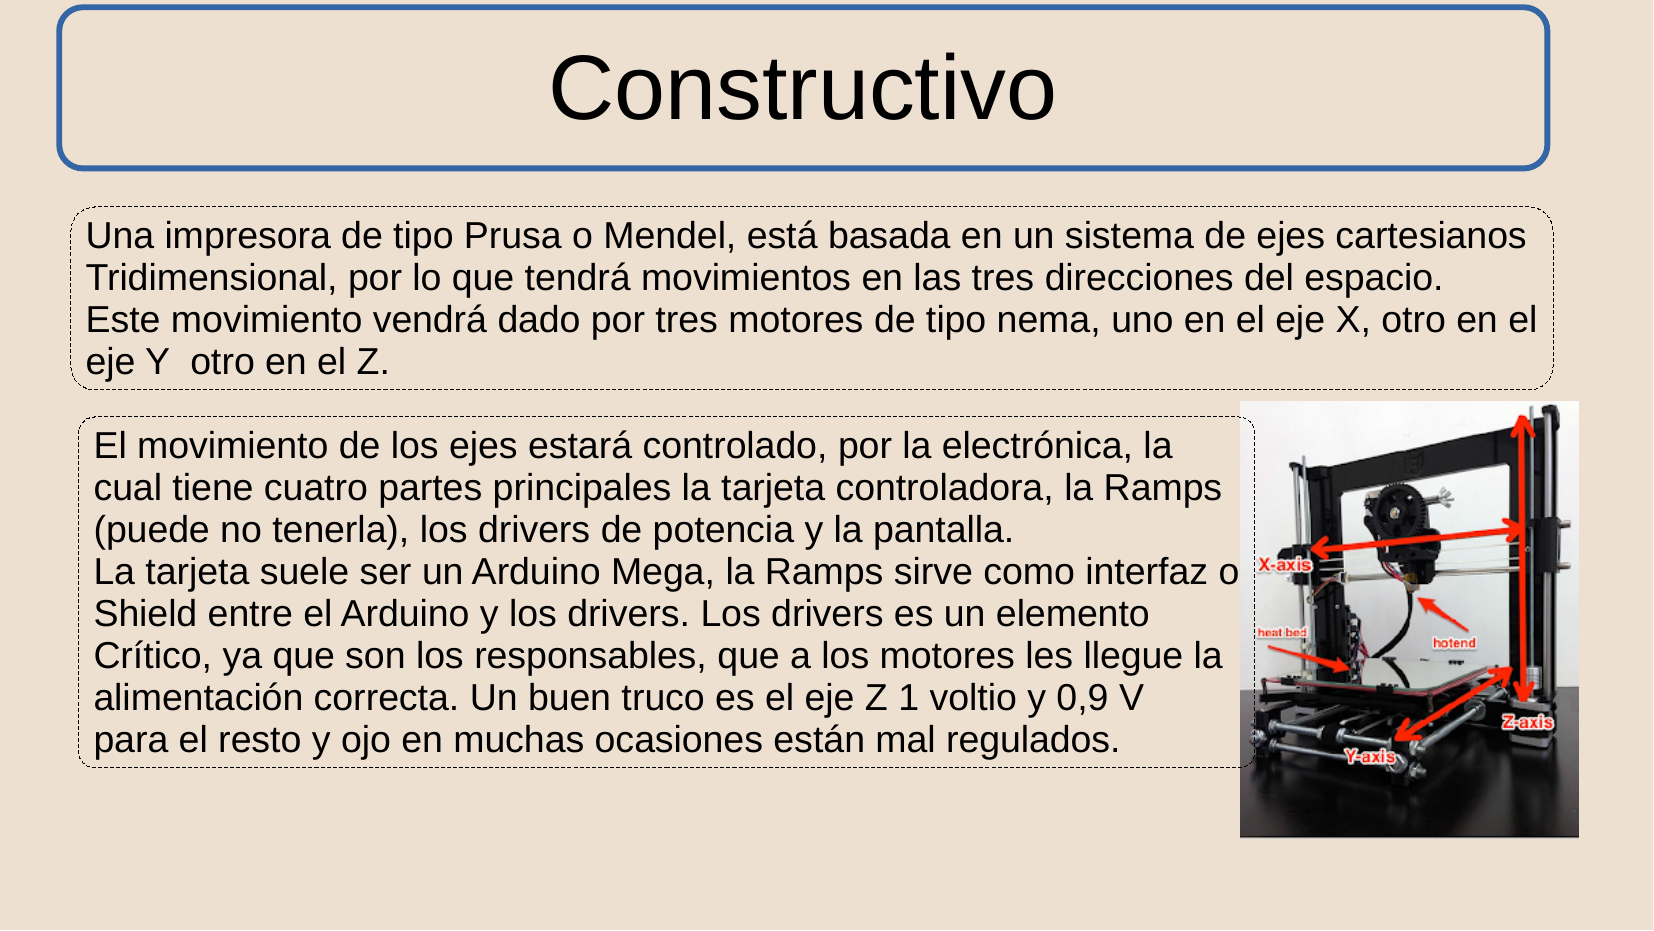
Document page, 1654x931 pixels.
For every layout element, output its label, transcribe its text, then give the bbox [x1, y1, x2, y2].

text_box Una impresora de tipo Prusa o Mendel, está basada en un sistema de ejes cartesianos Tridimensional, por lo que tendrá movimientos en las tres direcciones del espacio. Este movimiento vendrá dado por tres motores de tipo nema, uno en el eje X, otro en el eje Y otro en el Z. [70, 206, 1554, 390]
text_box El movimiento de los ejes estará controlado, por la electrónica, la cual tiene cuatro partes principales la tarjeta controladora, la Ramps (puede no tenerla), los drivers de potencia y la pantalla. La tarjeta suele ser un Arduino Mega, la Ramps sirve como interfaz o Shield entre el Arduino y los drivers. Los drivers es un elemento Crítico, ya que son los responsables, que a los motores les llegue la alimentación correcta. Un buen truco es el eje Z 1 voltio y 0,9 V para el resto y ojo en muchas ocasiones están mal regulados. [78, 416, 1255, 768]
picture [1240, 401, 1579, 839]
title Constructivo [59, 7, 1548, 169]
